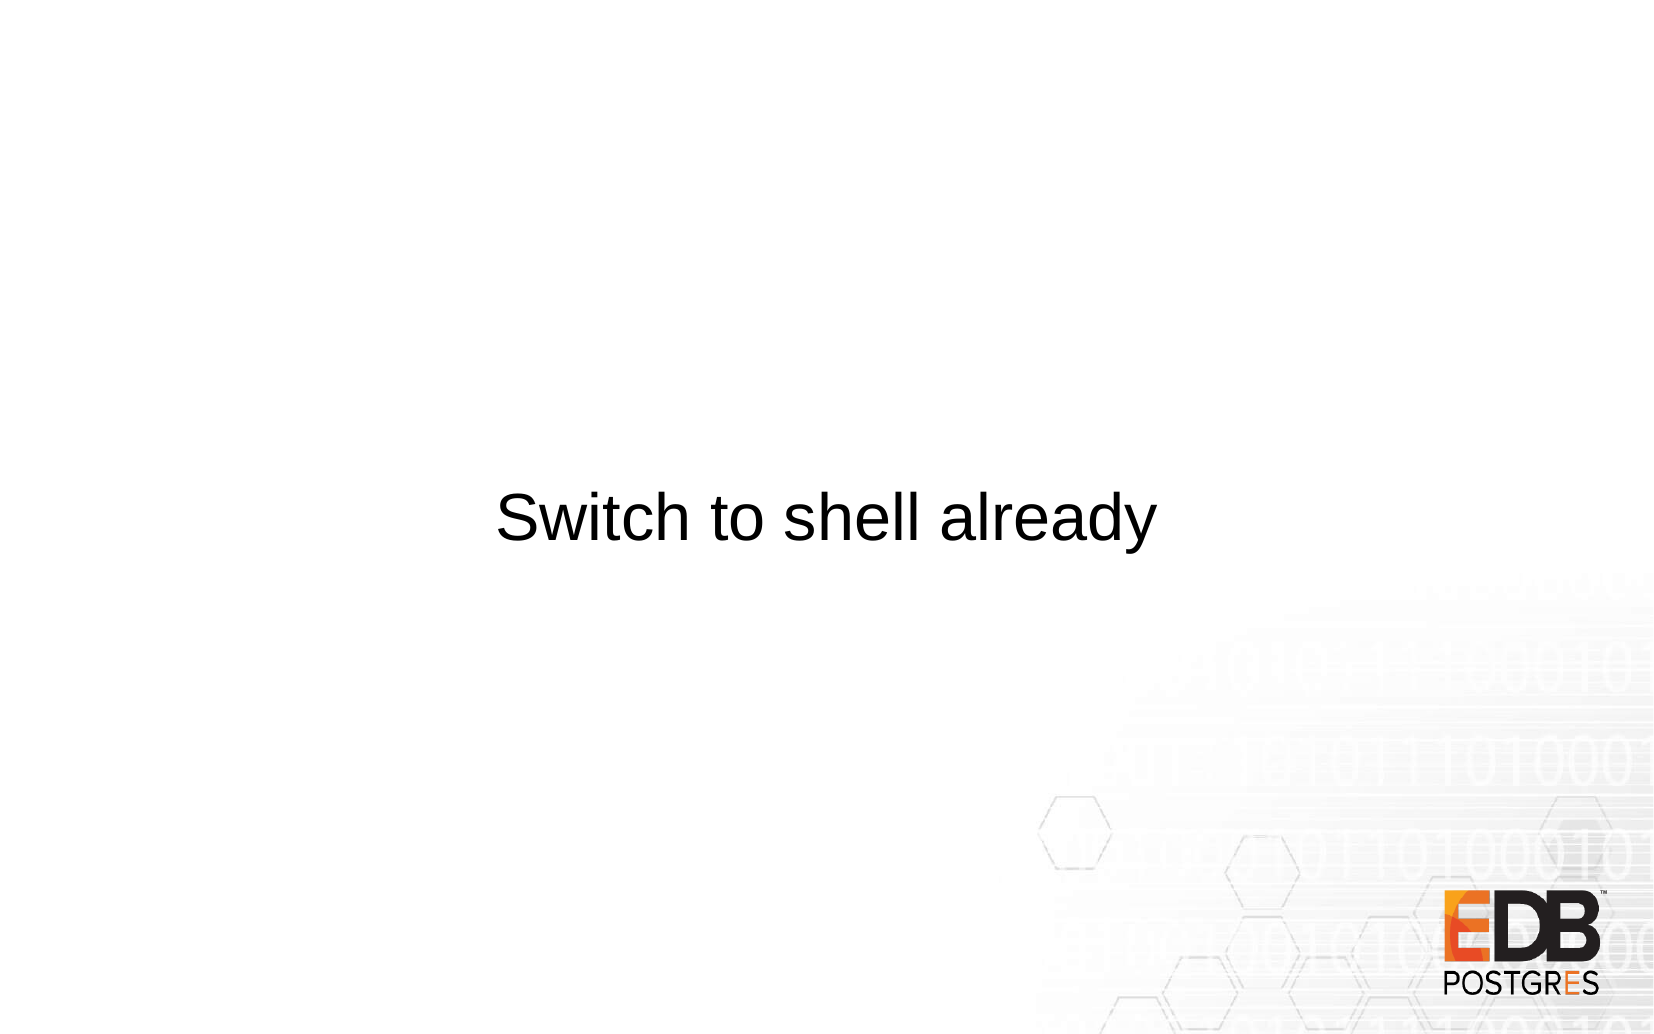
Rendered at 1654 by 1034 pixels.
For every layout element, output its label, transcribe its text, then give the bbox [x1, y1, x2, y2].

subtitle Switch to shell already [0, 2, 1654, 1034]
